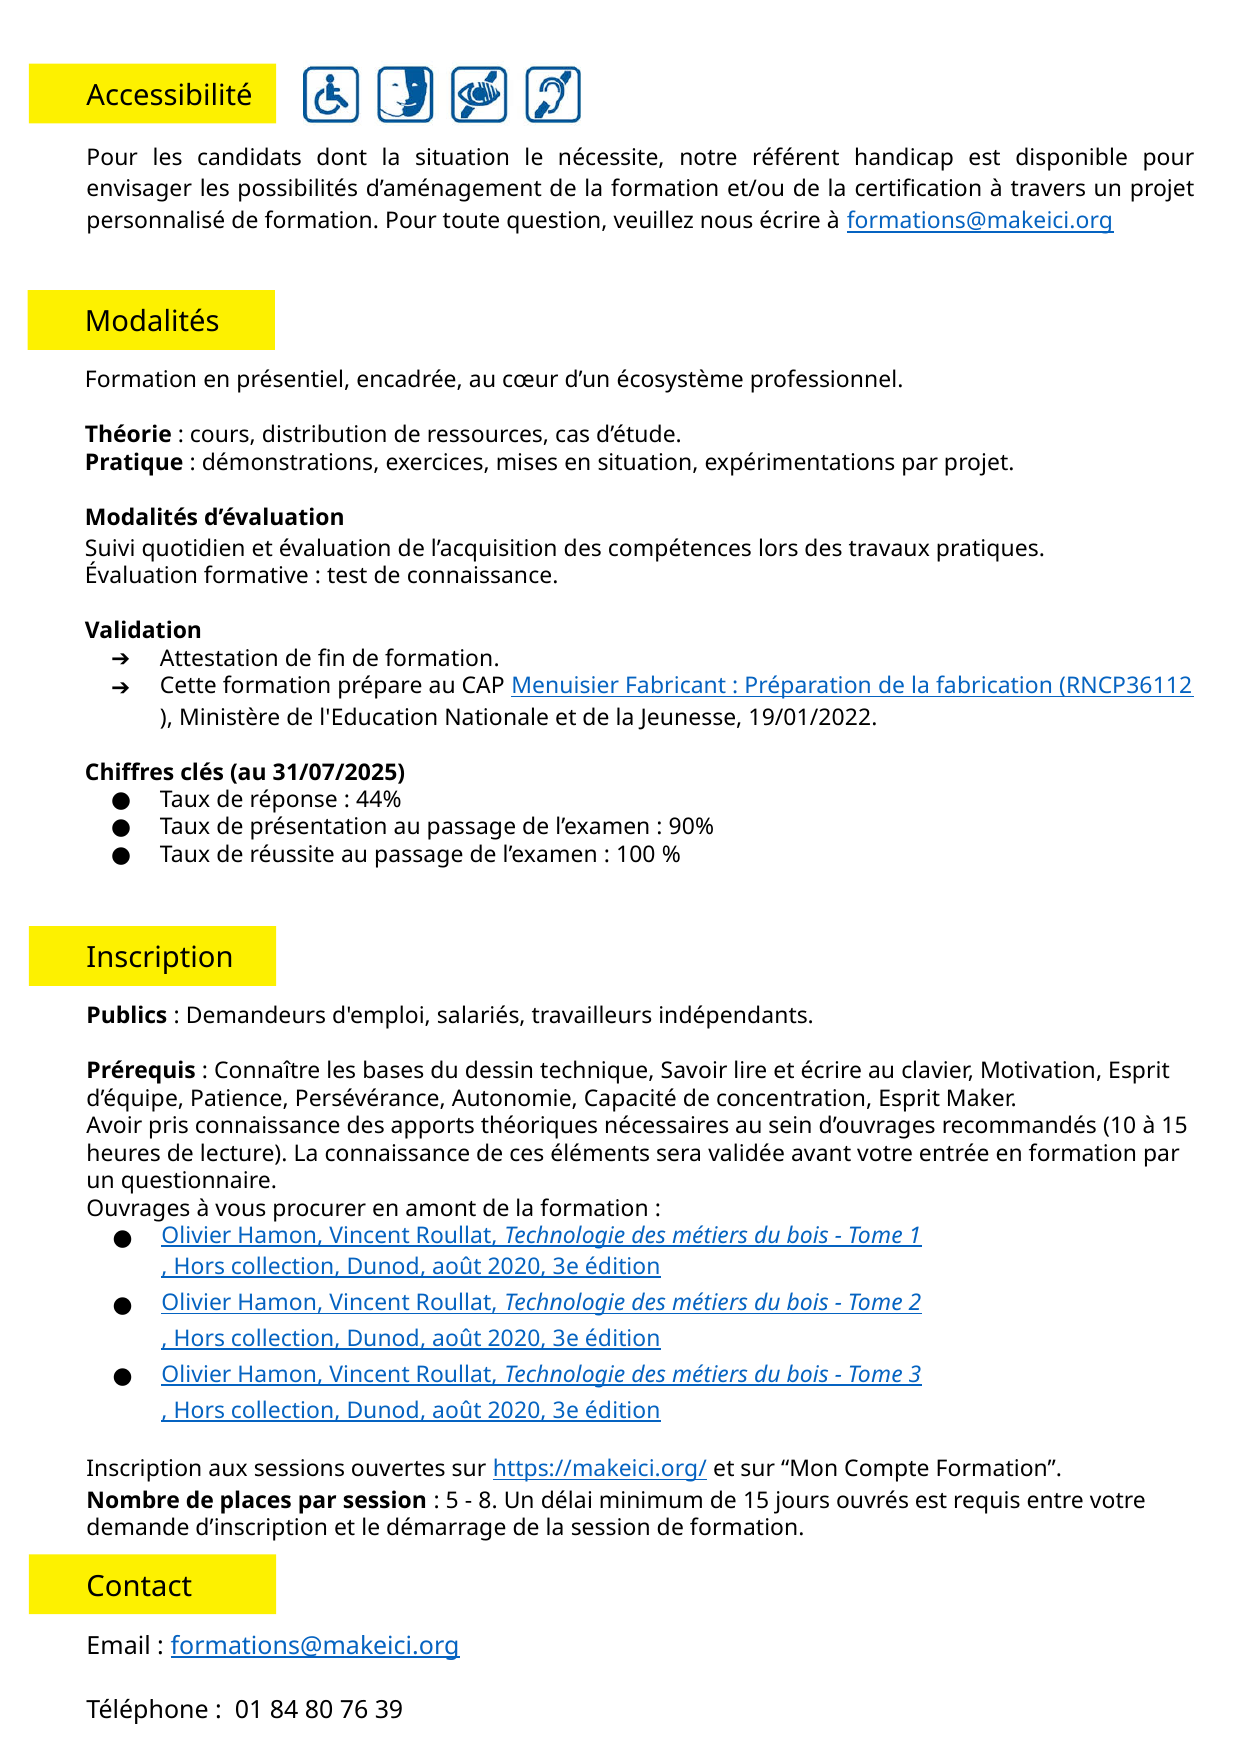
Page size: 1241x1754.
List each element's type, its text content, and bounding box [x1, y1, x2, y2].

picture [303, 34, 581, 123]
text_box Publics : Demandeurs d'emploi, salariés, travailleurs indépendants. Prérequis : Connaître les bases du dessin technique, Savoir lire et écrire au clavier, Motivation, Esprit d’équipe, Patience, Persévérance, Autonomie, Capacité de concentration, Esprit Maker. Avoir pris connaissance des apports théoriques nécessaires au sein d’ouvrages recommandés (10 à 15 heures de lecture). La connaissance de ces éléments sera validée avant votre entrée en formation par un questionnaire. Ouvrages à vous procurer en amont de la formation : Olivier Hamon, Vincent Roullat, Technologie des métiers du bois - Tome 1, Hors collection, Dunod, août 2020, 3e édition Olivier Hamon, Vincent Roullat, Technologie des métiers du bois - Tome 2, Hors collection, Dunod, août 2020, 3e édition Olivier Hamon, Vincent Roullat, Technologie des métiers du bois - Tome 3, Hors collection, Dunod, août 2020, 3e édition Inscription aux sessions ouvertes sur https://makeici.org/ et sur “Mon Compte Formation”. Nombre de places par session : 5 - 8. Un délai minimum de 15 jours ouvrés est requis entre votre demande d’inscription et le démarrage de la session de formation. [71, 985, 1219, 1485]
text_box Accessibilité [71, 63, 325, 123]
text_box [27, 290, 69, 350]
text_box Inscription [71, 926, 325, 985]
text_box [28, 926, 71, 986]
text_box Contact [71, 1554, 325, 1614]
text_box Pour les candidats dont la situation le nécessite, notre référent handicap est disponible pour envisager les possibilités d’aménagement de la formation et/ou de la certification à travers un projet personnalisé de formation. Pour toute question, veuillez nous écrire à formations@makeici.org [71, 123, 1212, 226]
text_box [28, 1554, 71, 1615]
text_box Formation en présentiel, encadrée, au cœur d’un écosystème professionnel. Théorie : cours, distribution de ressources, cas d’étude. Pratique : démonstrations, exercices, mises en situation, expérimentations par projet. Modalités d’évaluation Suivi quotidien et évaluation de l’acquisition des compétences lors des travaux pratiques. Évaluation formative : test de connaissance. Validation Attestation de fin de formation. Cette formation prépare au CAP Menuisier Fabricant : Préparation de la fabrication (RNCP36112), Ministère de l'Education Nationale et de la Jeunesse, 19/01/2022. Chiffres clés (au 31/07/2025) Taux de réponse : 44% Taux de présentation au passage de l’examen : 90% Taux de réussite au passage de l’examen : 100 % [69, 349, 1210, 672]
text_box Modalités [69, 290, 323, 349]
text_box Email : formations@makeici.org Téléphone : 01 84 80 76 39 [71, 1614, 1212, 1657]
text_box [28, 63, 71, 124]
